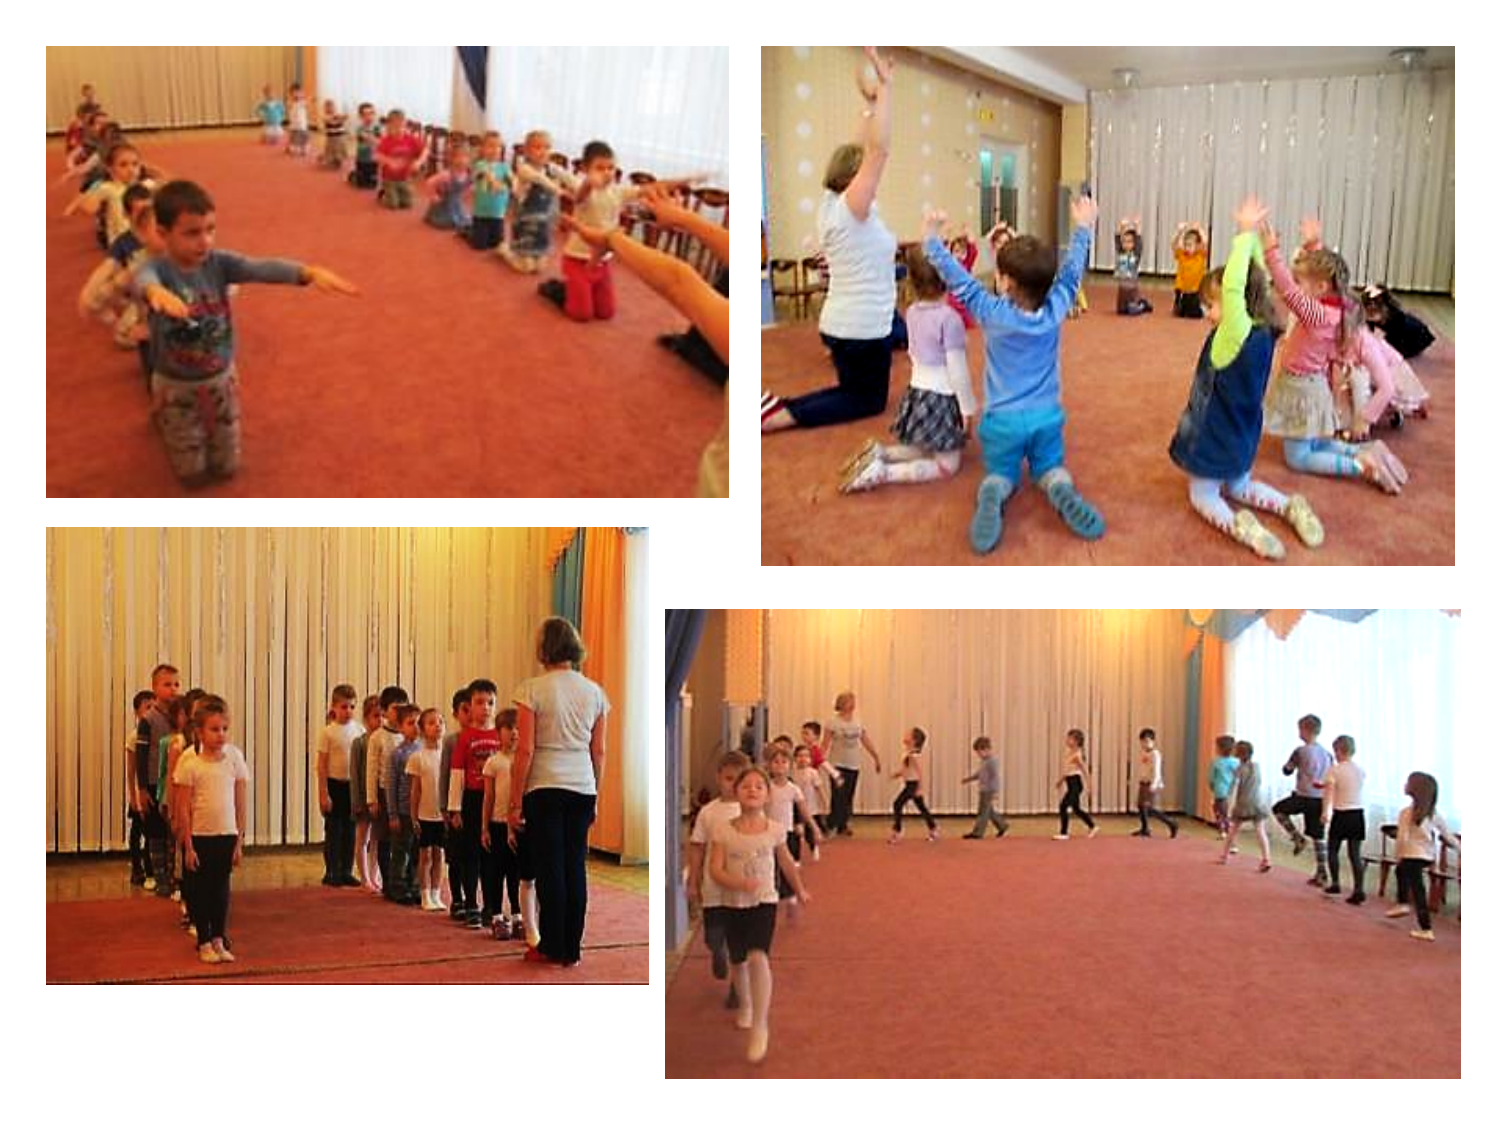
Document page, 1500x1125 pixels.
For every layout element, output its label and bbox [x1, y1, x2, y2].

picture [761, 46, 1455, 566]
picture [665, 609, 1461, 1079]
picture [46, 527, 649, 985]
picture [46, 46, 729, 498]
